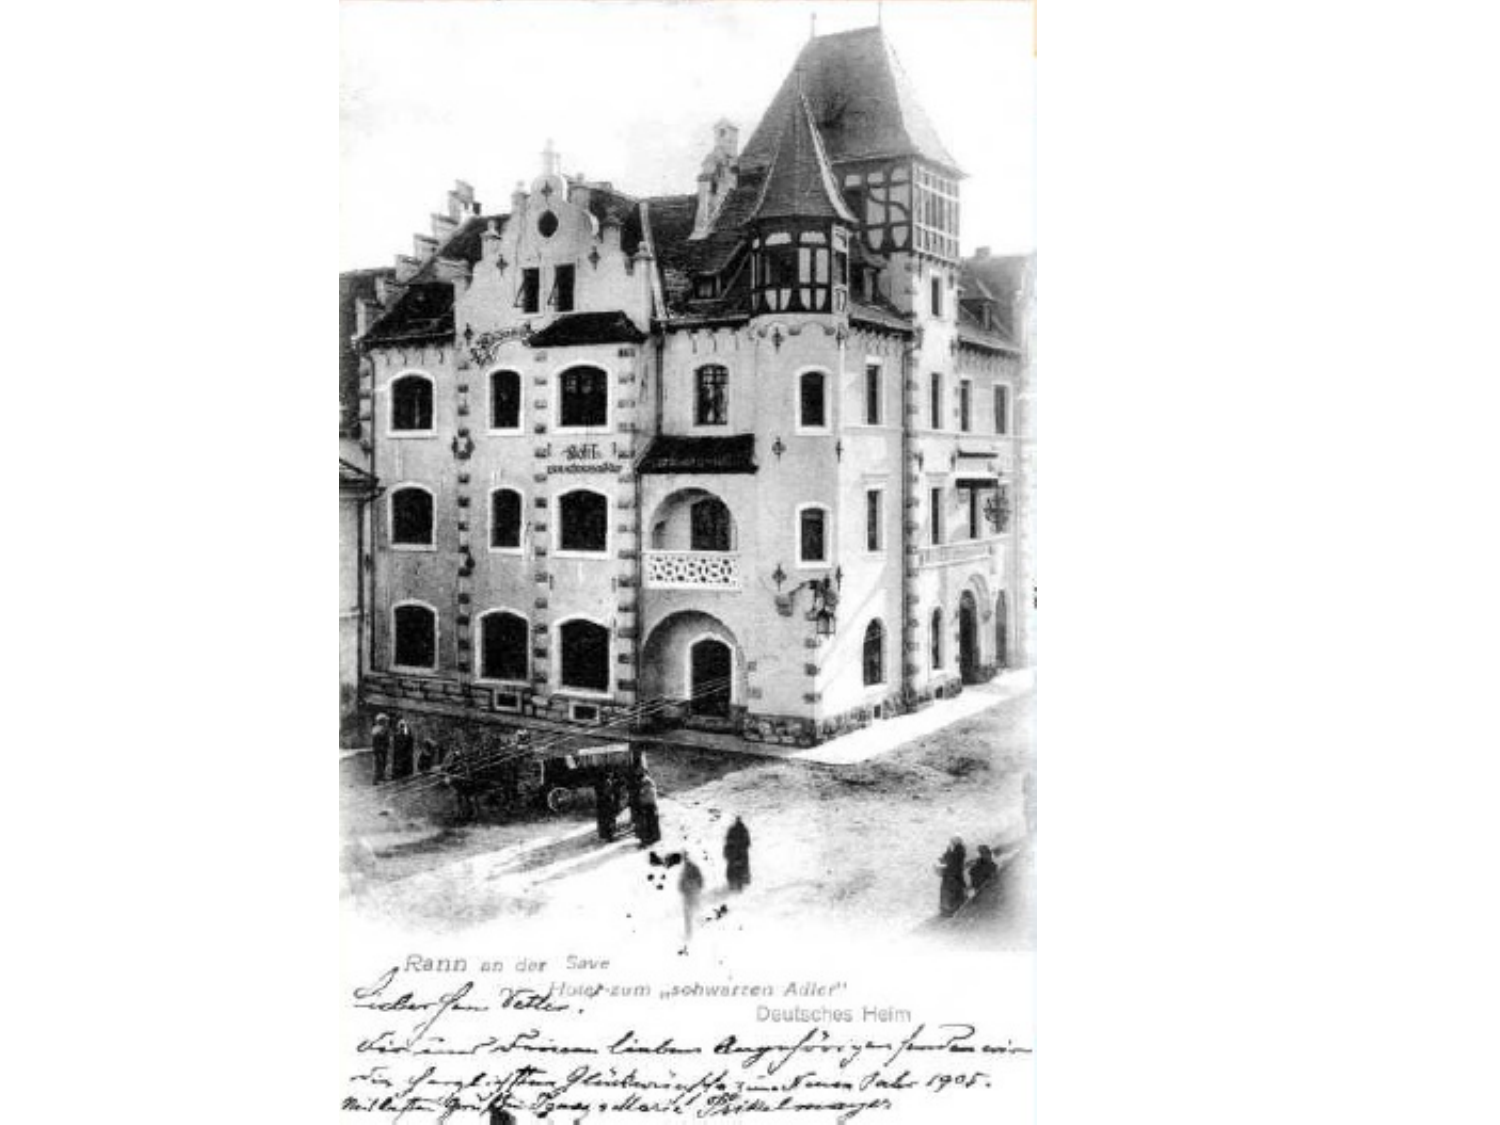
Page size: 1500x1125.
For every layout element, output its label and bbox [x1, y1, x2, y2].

picture [339, 0, 1037, 1125]
